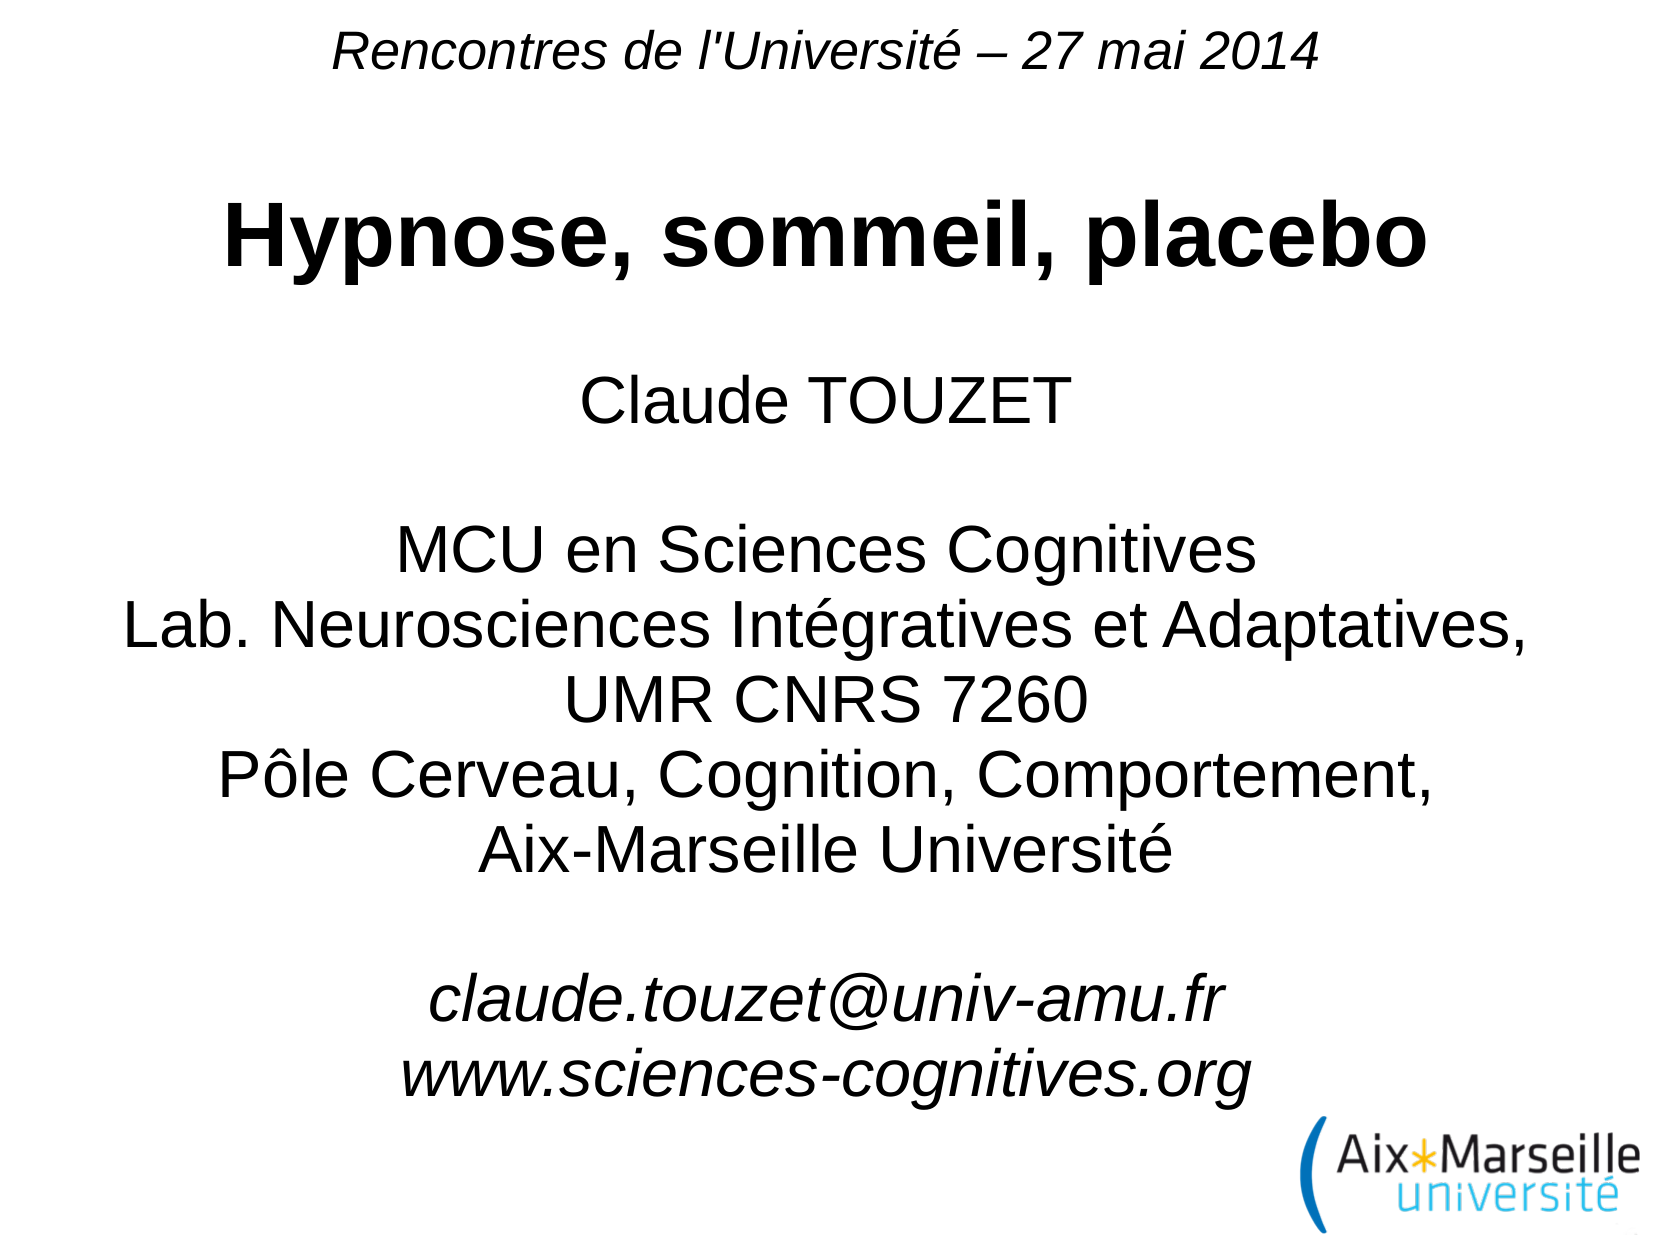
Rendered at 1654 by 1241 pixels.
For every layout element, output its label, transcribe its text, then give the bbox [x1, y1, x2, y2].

picture [1287, 1108, 1641, 1235]
subtitle Claude TOUZET MCU en Sciences Cognitives Lab. Neurosciences Intégratives et Adaptatives, UMR CNRS 7260 Pôle Cerveau, Cognition, Comportement, Aix-Marseille Université claude.touzet@univ-amu.fr www.sciences-cognitives.org [82, 289, 1571, 1110]
title Rencontres de l'Université – 27 mai 2014 Hypnose, sommeil, placebo [82, 20, 1571, 286]
